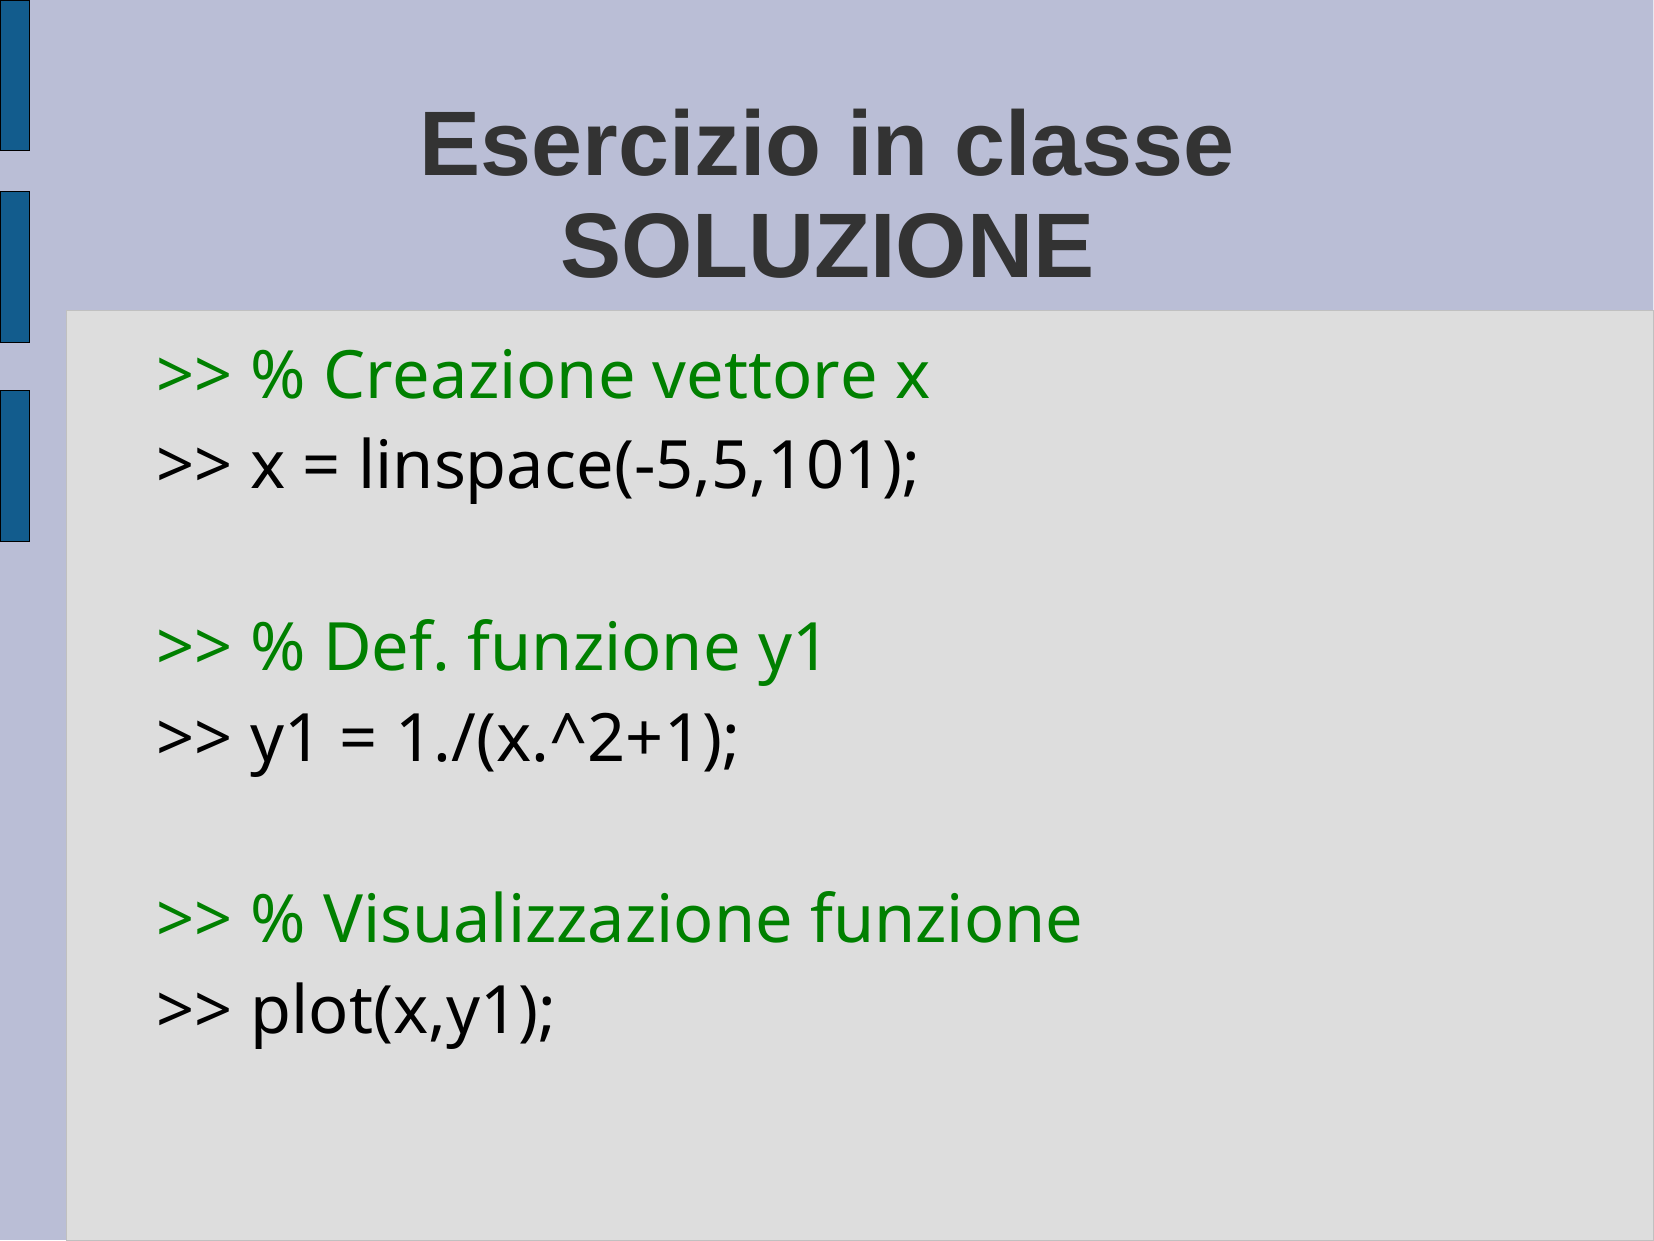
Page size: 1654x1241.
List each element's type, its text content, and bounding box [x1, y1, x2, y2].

subtitle >> % Creazione vettore x >> x = linspace(-5,5,101); >> % Def. funzione y1 >> y1 = 1./(x.^2+1); >> % Visualizzazione funzione >> plot(x,y1); [121, 352, 1534, 1119]
title Esercizio in classe SOLUZIONE [121, 91, 1534, 299]
